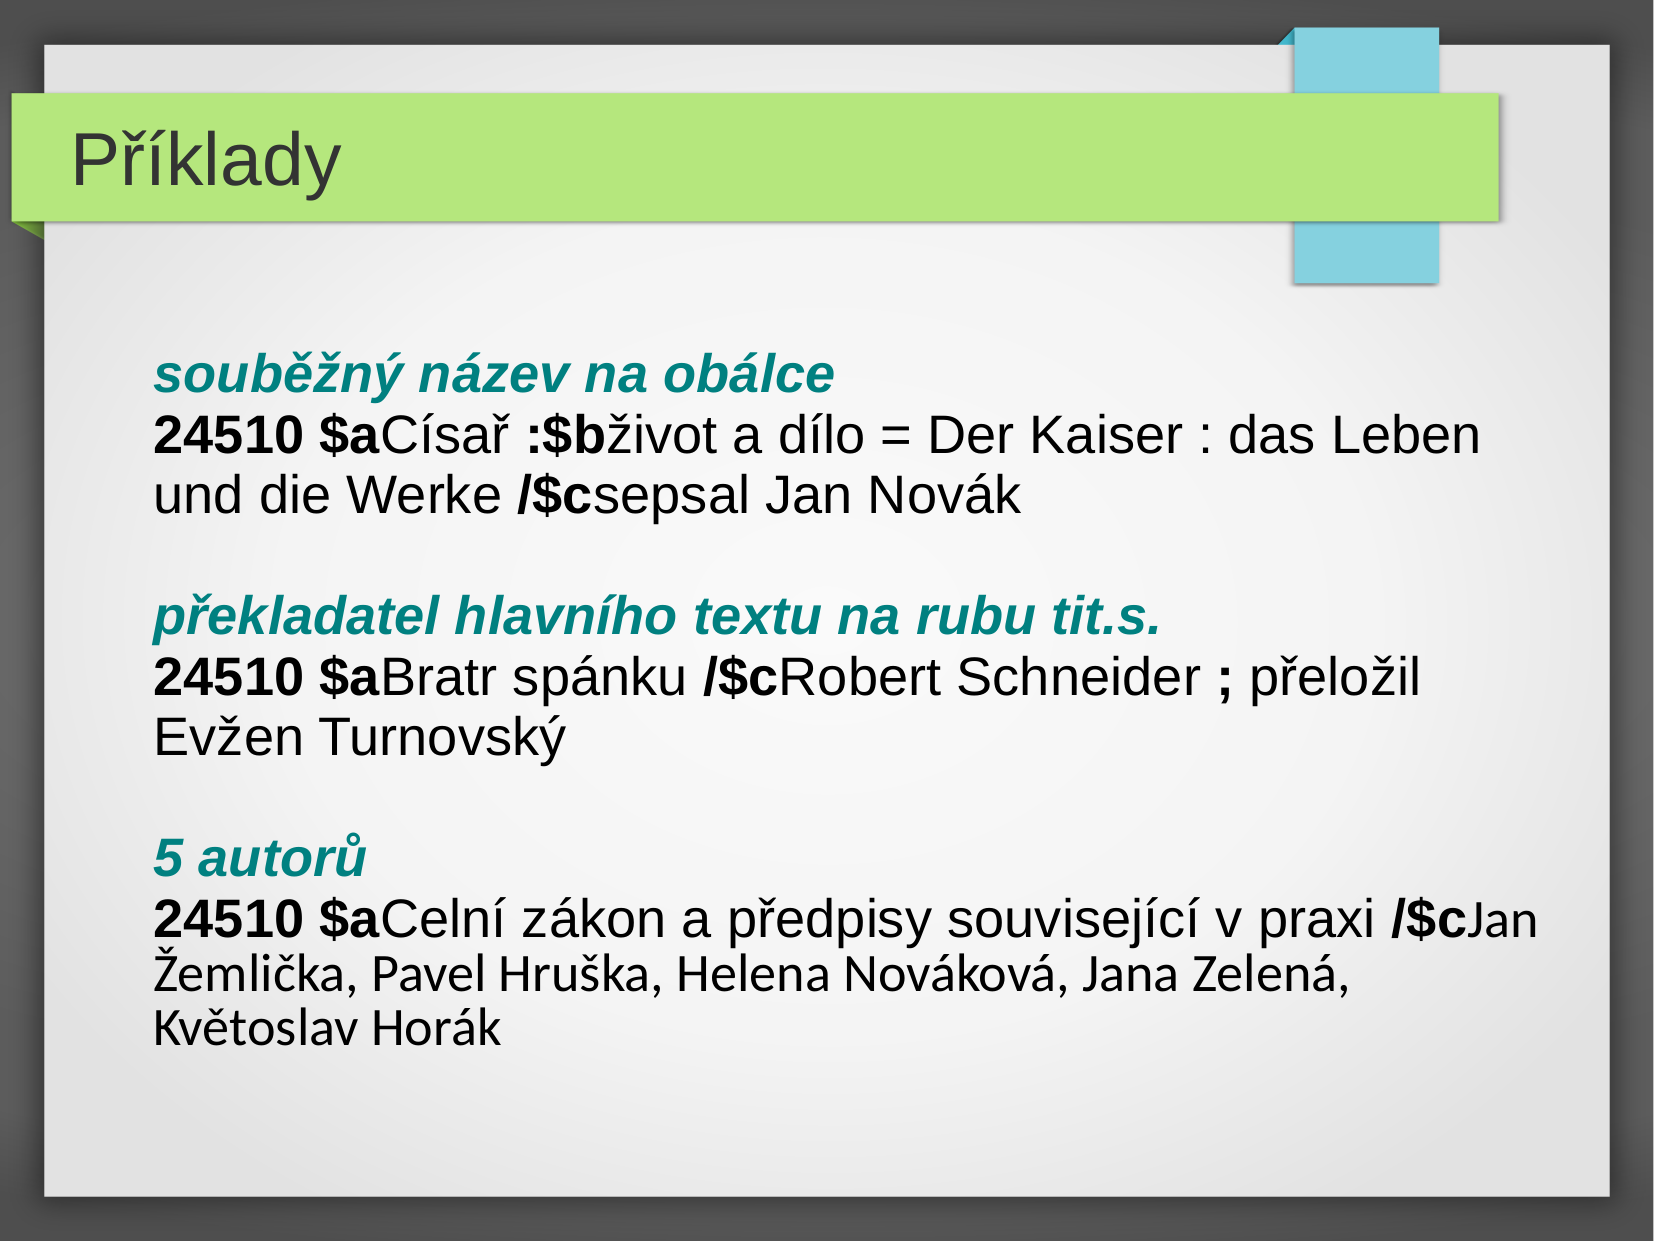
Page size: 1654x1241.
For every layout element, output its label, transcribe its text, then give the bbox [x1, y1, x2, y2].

picture [0, 0, 1654, 1241]
title Příklady [70, 106, 1229, 213]
list souběžný název na obálce 24510 $aCísař :$bživot a dílo = Der Kaiser : das Leben und die Werke /$csepsal Jan Novák překladatel hlavního textu na rubu tit.s. 24510 $aBratr spánku /$cRobert Schneider ; přeložil Evžen Turnovský 5 autorů 24510 $aCelní zákon a předpisy související v praxi /$cJan Žemlička, Pavel Hruška, Helena Nováková, Jana Zelená, Květoslav Horák [82, 343, 1560, 1111]
